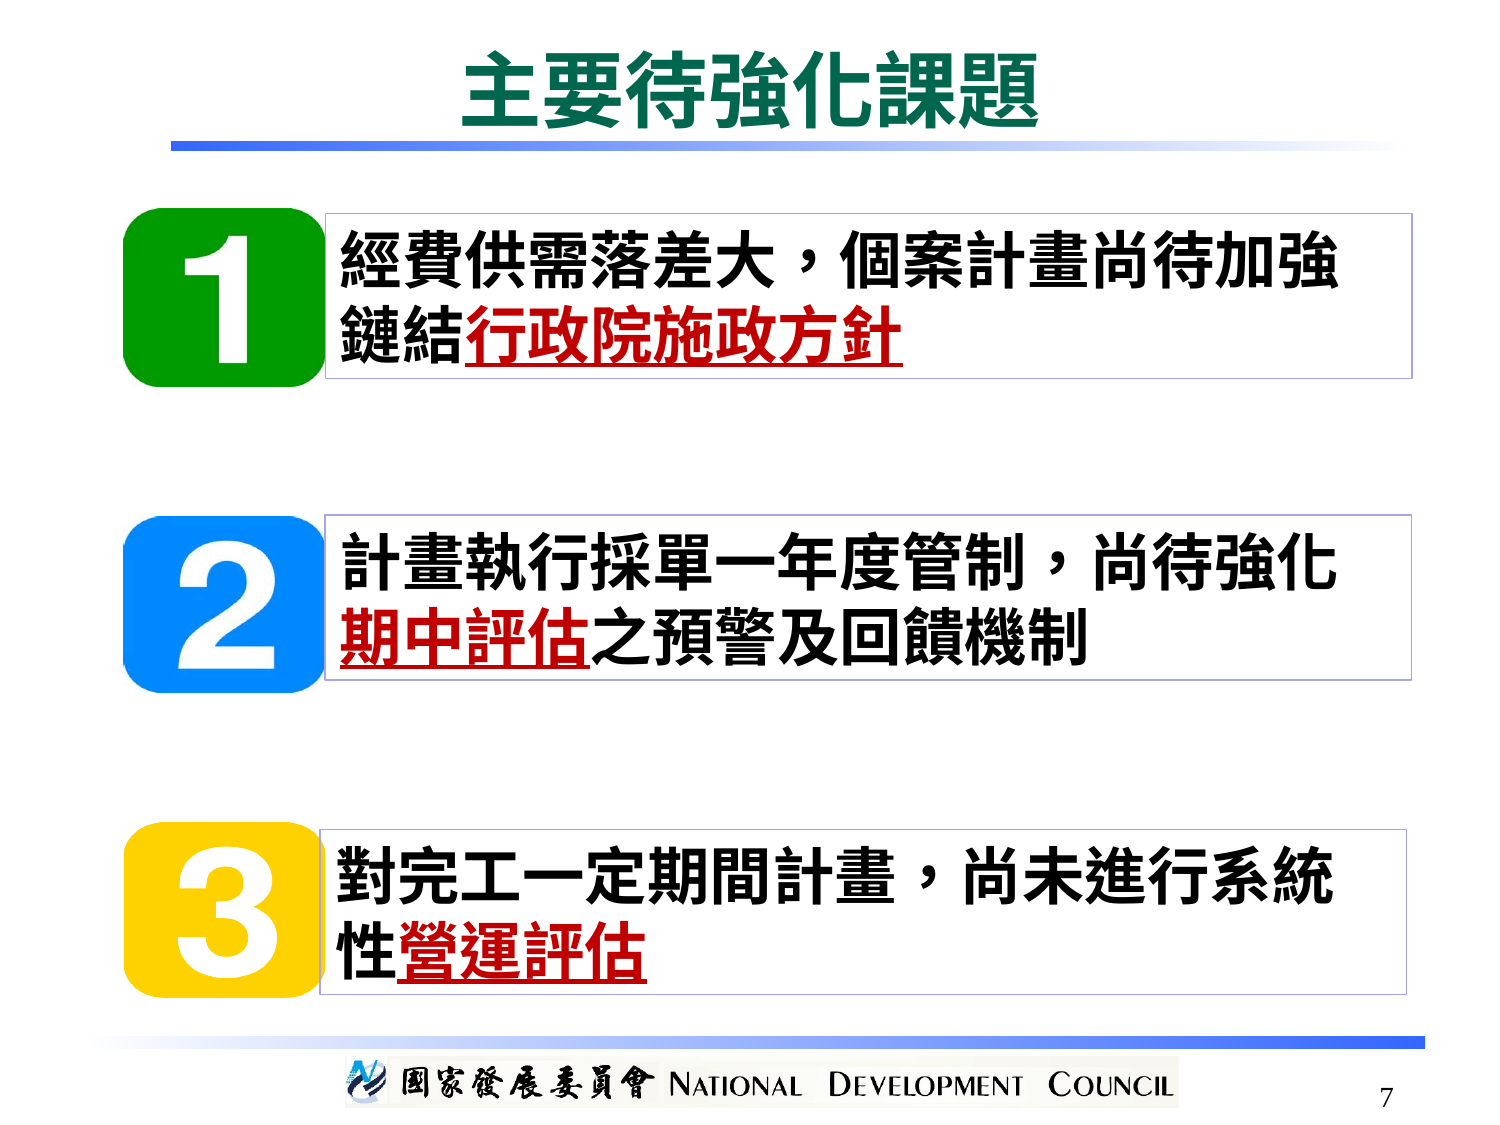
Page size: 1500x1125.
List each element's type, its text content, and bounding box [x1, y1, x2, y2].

text_box 7 [1364, 1070, 1490, 1106]
picture [123, 208, 325, 387]
picture [123, 822, 326, 998]
picture [123, 516, 326, 693]
text_box 對完工一定期間計畫，尚未進行系統性營運評估 [320, 829, 1407, 994]
text_box 主要待強化課題 [0, 31, 1500, 146]
text_box 經費供需落差大，個案計畫尚待加強鏈結行政院施政方針 [325, 213, 1412, 378]
text_box 計畫執行採單一年度管制，尚待強化期中評估之預警及回饋機制 [325, 515, 1412, 680]
